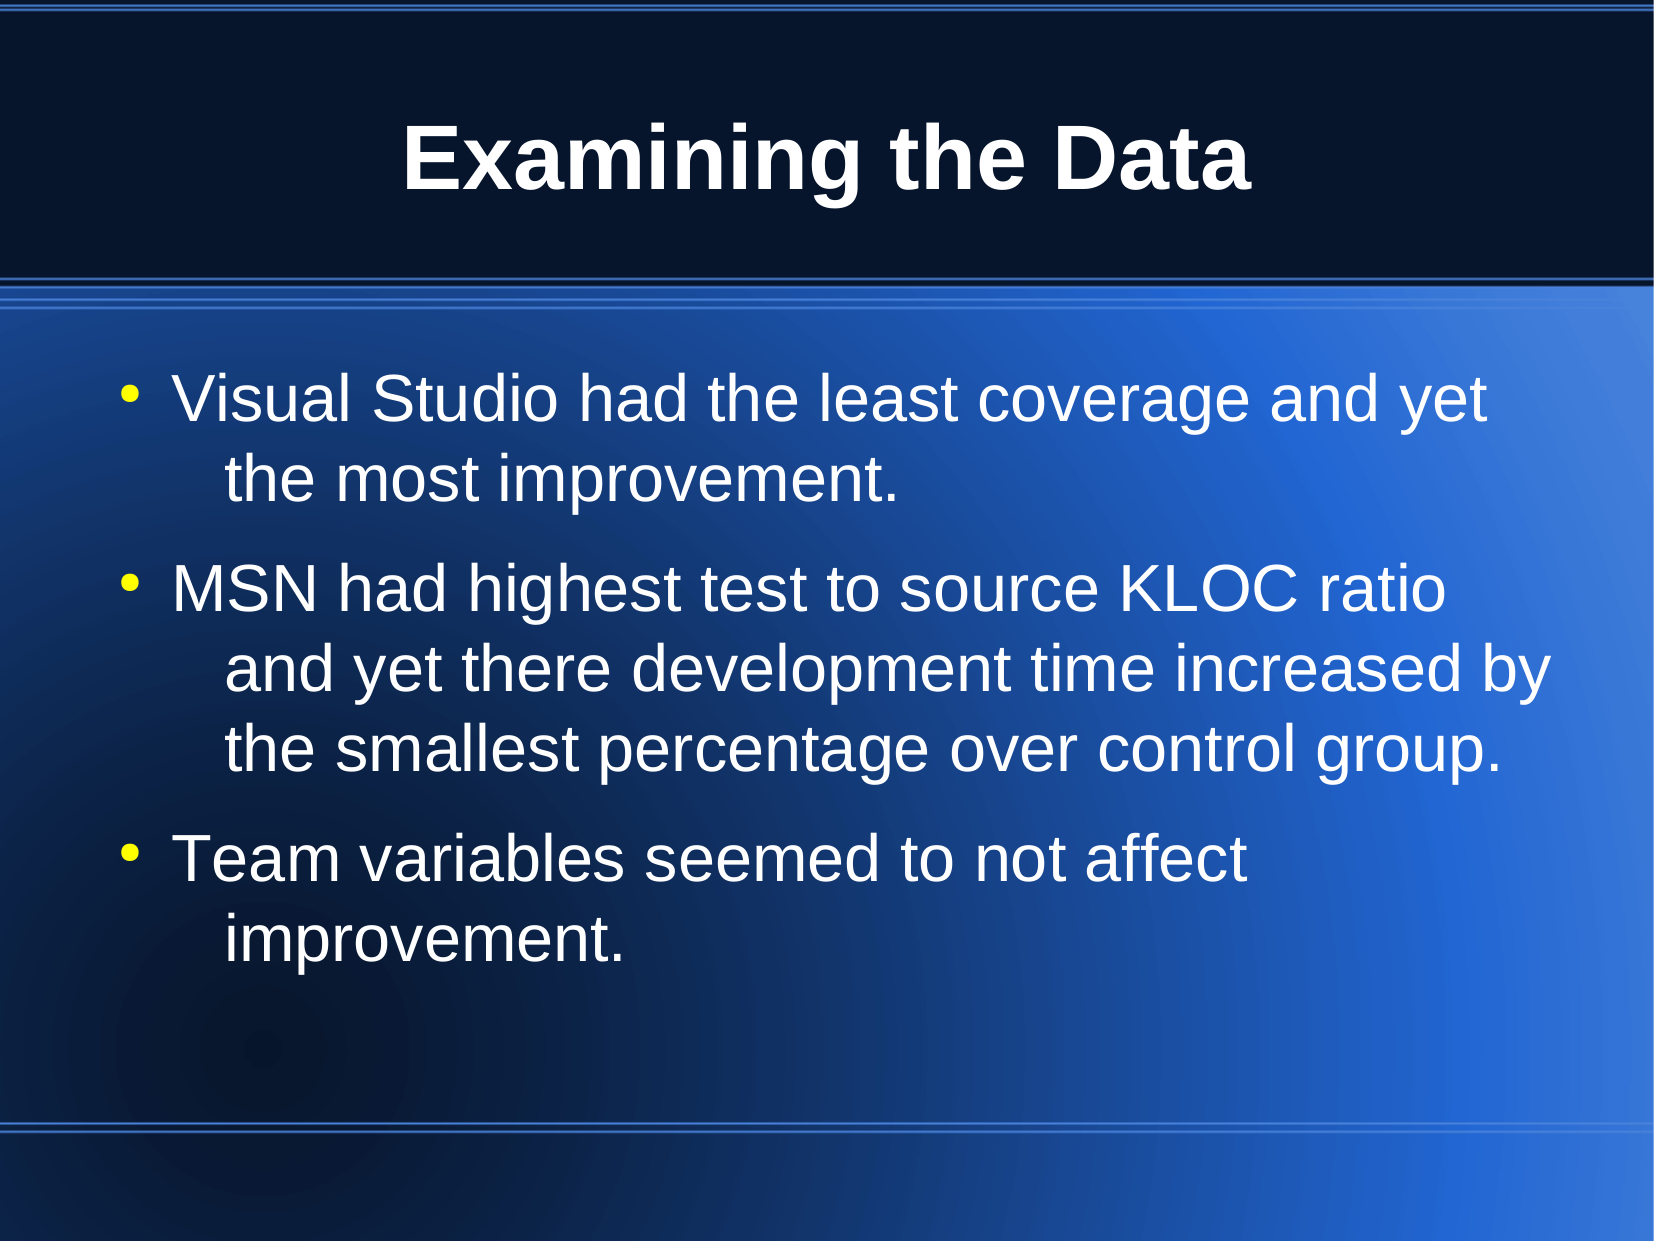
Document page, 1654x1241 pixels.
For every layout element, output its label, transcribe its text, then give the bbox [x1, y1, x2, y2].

title Examining the Data [82, 56, 1571, 250]
list Visual Studio had the least coverage and yet the most improvement. MSN had highest test to source KLOC ratio and yet there development time increased by the smallest percentage over control group. Team variables seemed to not affect improvement. [82, 355, 1571, 1043]
